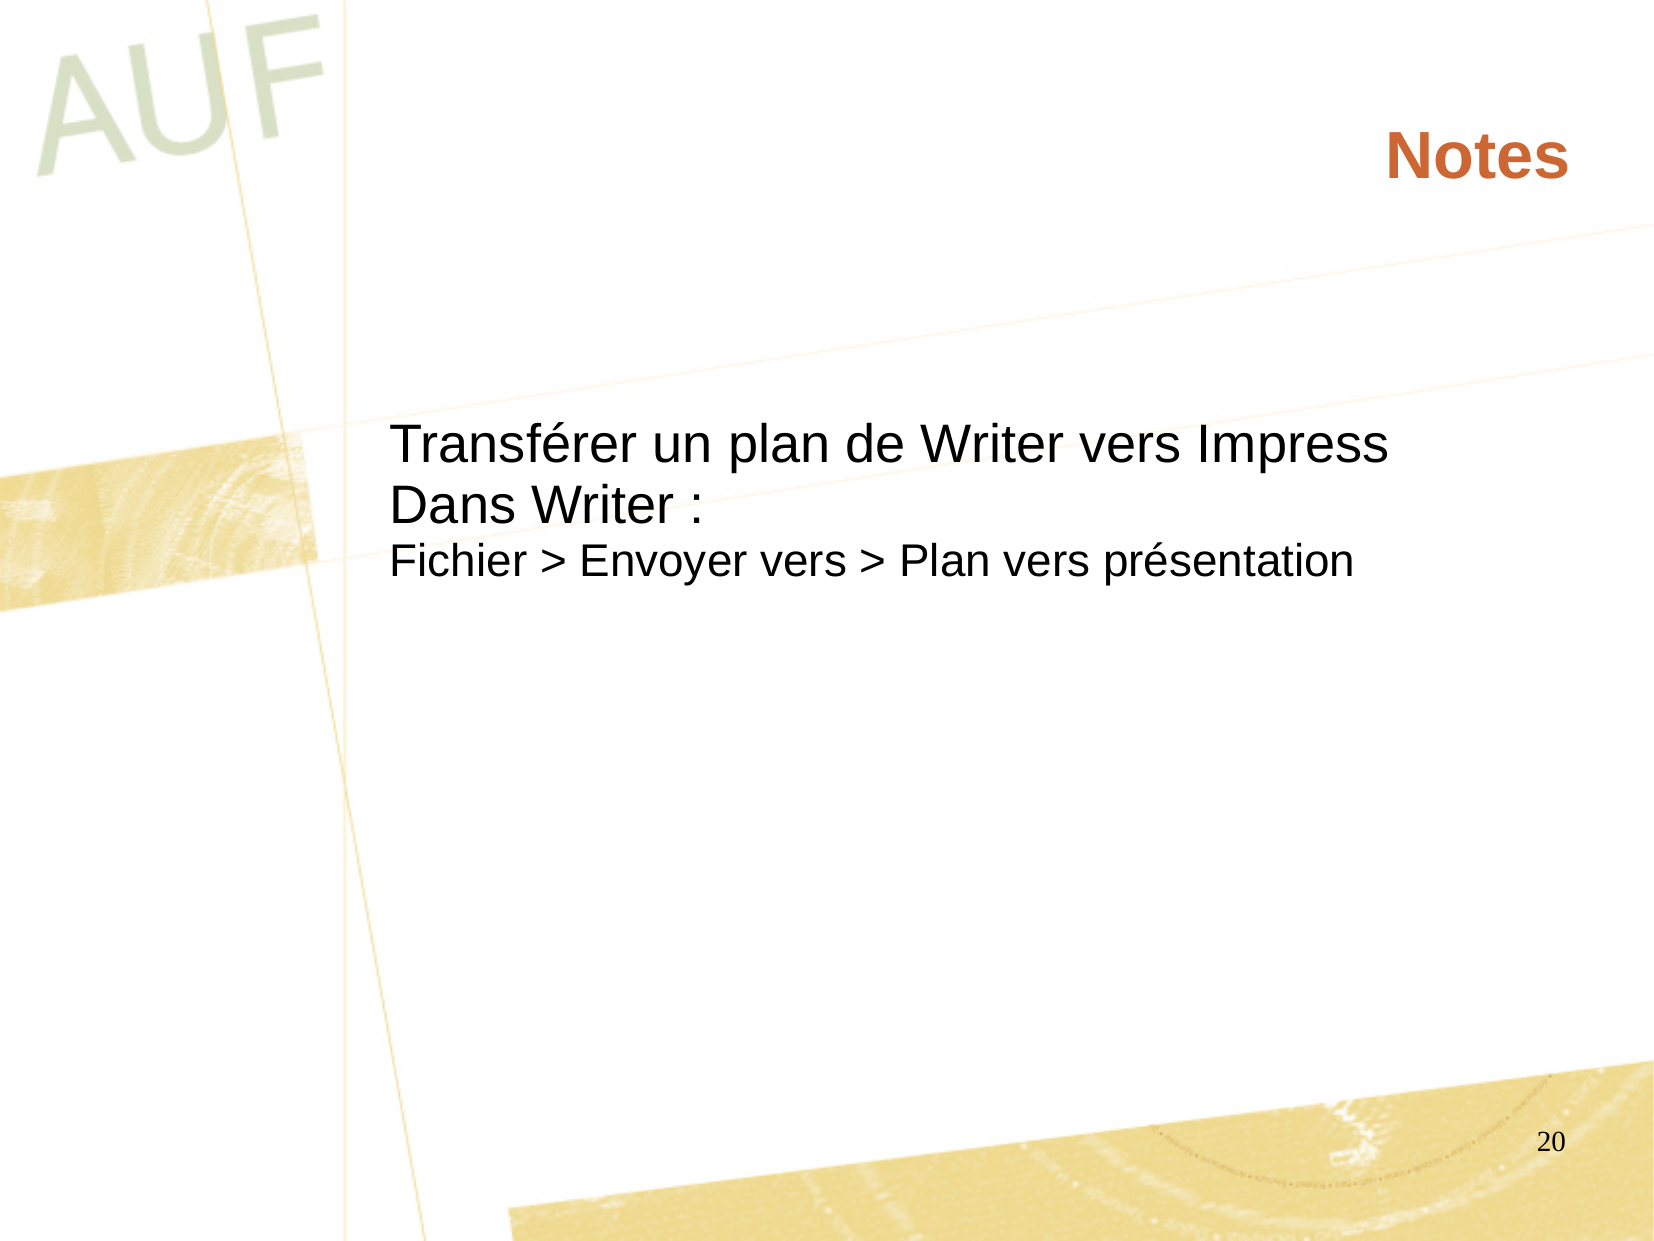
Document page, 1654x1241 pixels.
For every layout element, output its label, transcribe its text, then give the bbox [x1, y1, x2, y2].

picture [0, 0, 1654, 1241]
subtitle Transférer un plan de Writer vers Impress Dans Writer : Fichier > Envoyer vers > Plan vers présentation [354, 413, 1625, 586]
title Notes [324, 59, 1571, 252]
